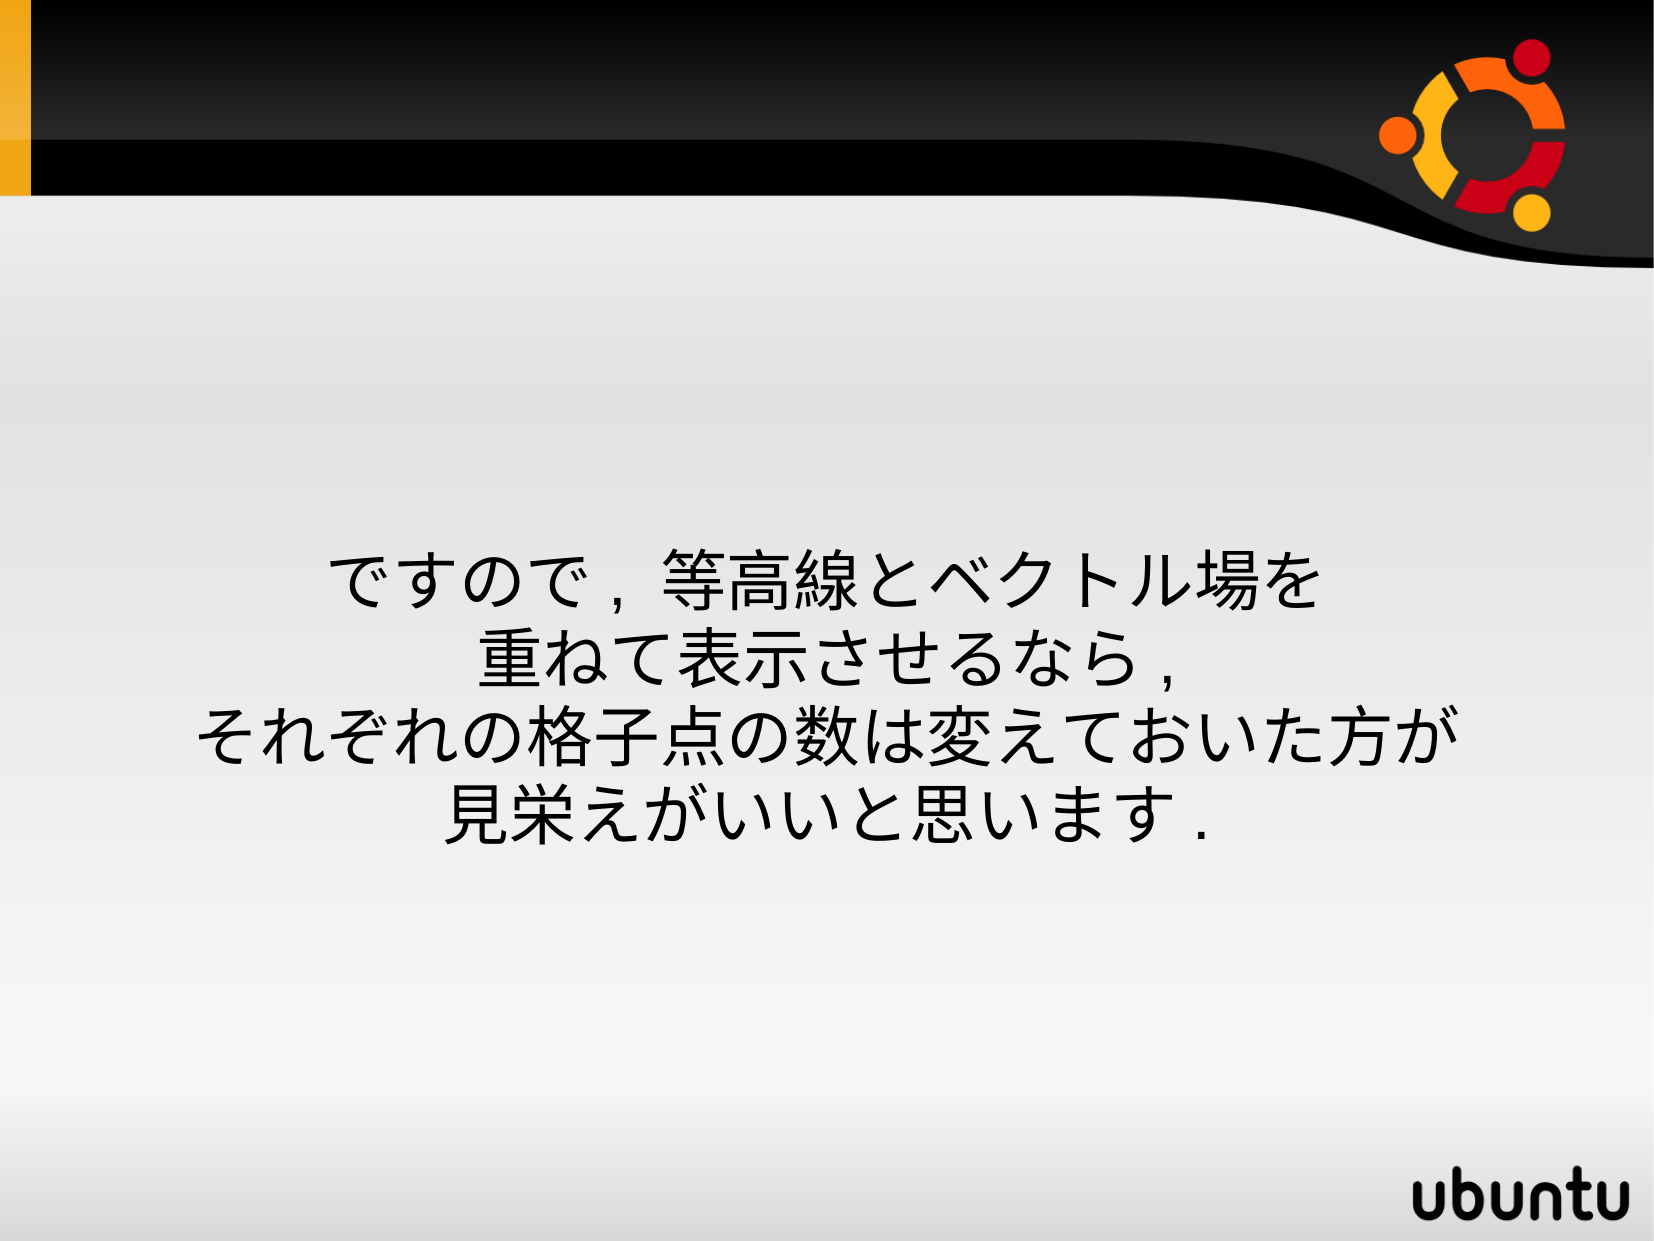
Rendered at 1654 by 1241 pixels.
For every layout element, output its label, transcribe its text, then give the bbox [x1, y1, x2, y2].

picture [0, 0, 1654, 1241]
subtitle ですので, 等高線とベクトル場を 重ねて表示させるなら, それぞれの格子点の数は変えておいた方が 見栄えがいいと思います. [82, 297, 1571, 1102]
